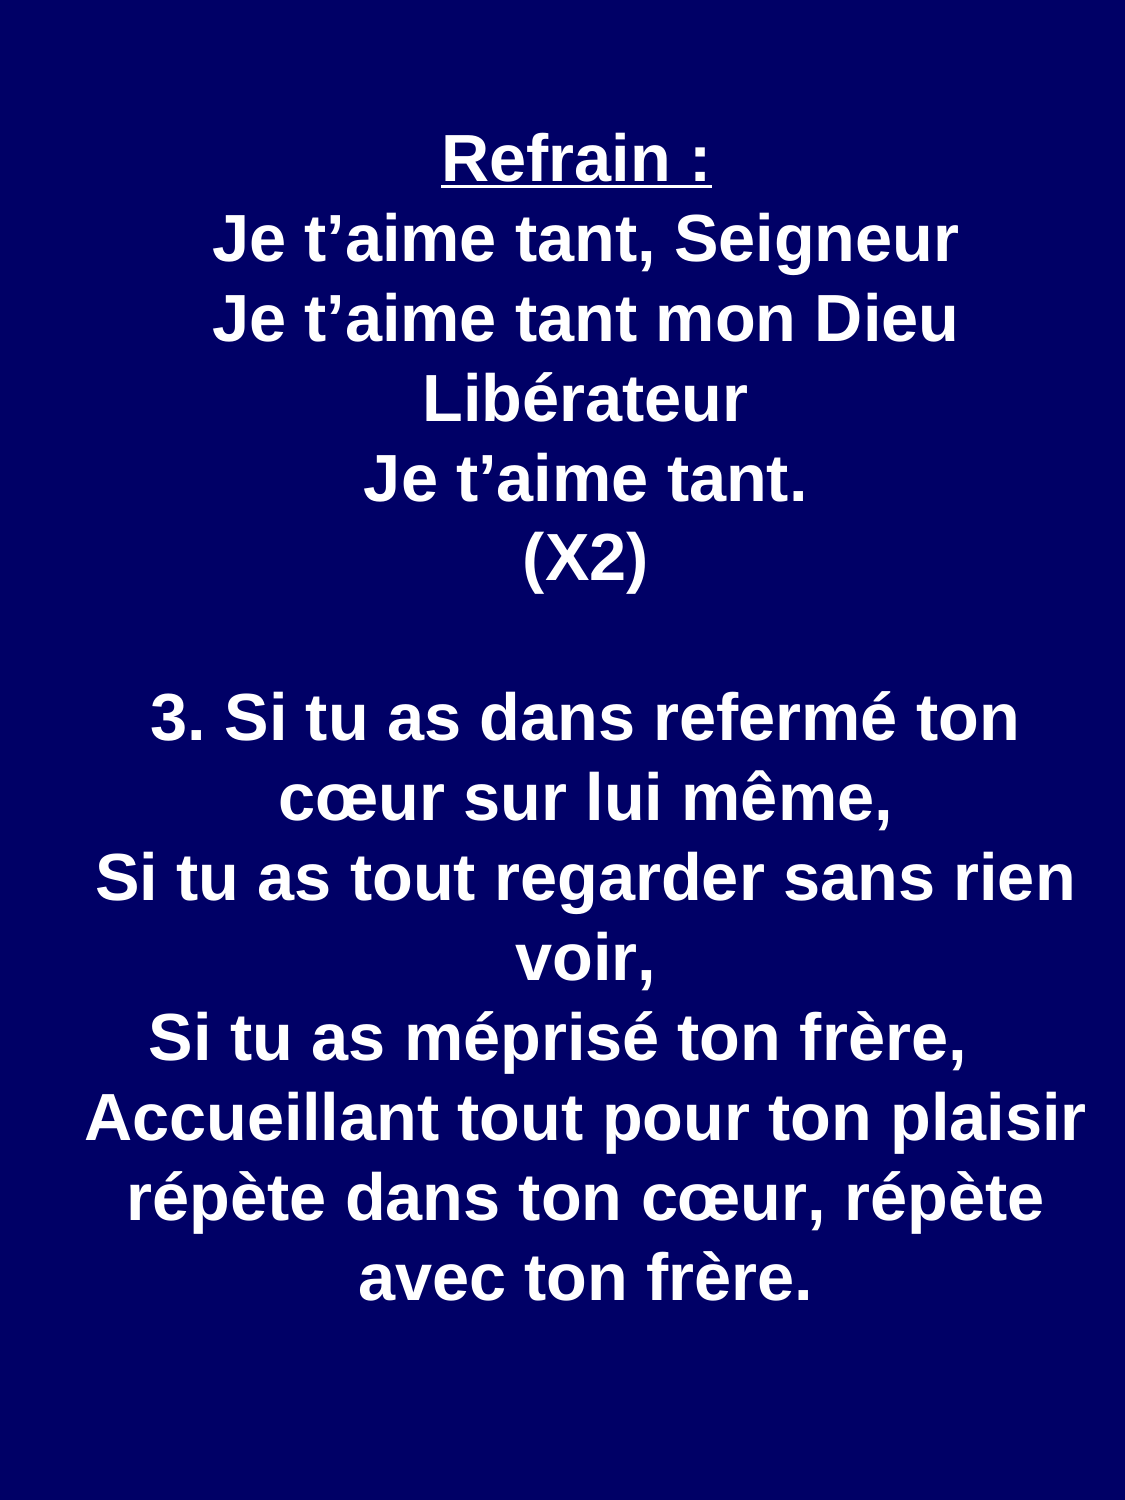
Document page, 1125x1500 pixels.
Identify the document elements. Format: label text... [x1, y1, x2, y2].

text_box Refrain : Je t’aime tant, Seigneur Je t’aime tant mon Dieu Libérateur Je t’aime tant. (X2) 3. Si tu as dans refermé ton cœur sur lui même, Si tu as tout regarder sans rien voir, Si tu as méprisé ton frère, Accueillant tout pour ton plaisir répète dans ton cœur, répète avec ton frère. [47, 47, 1125, 1500]
